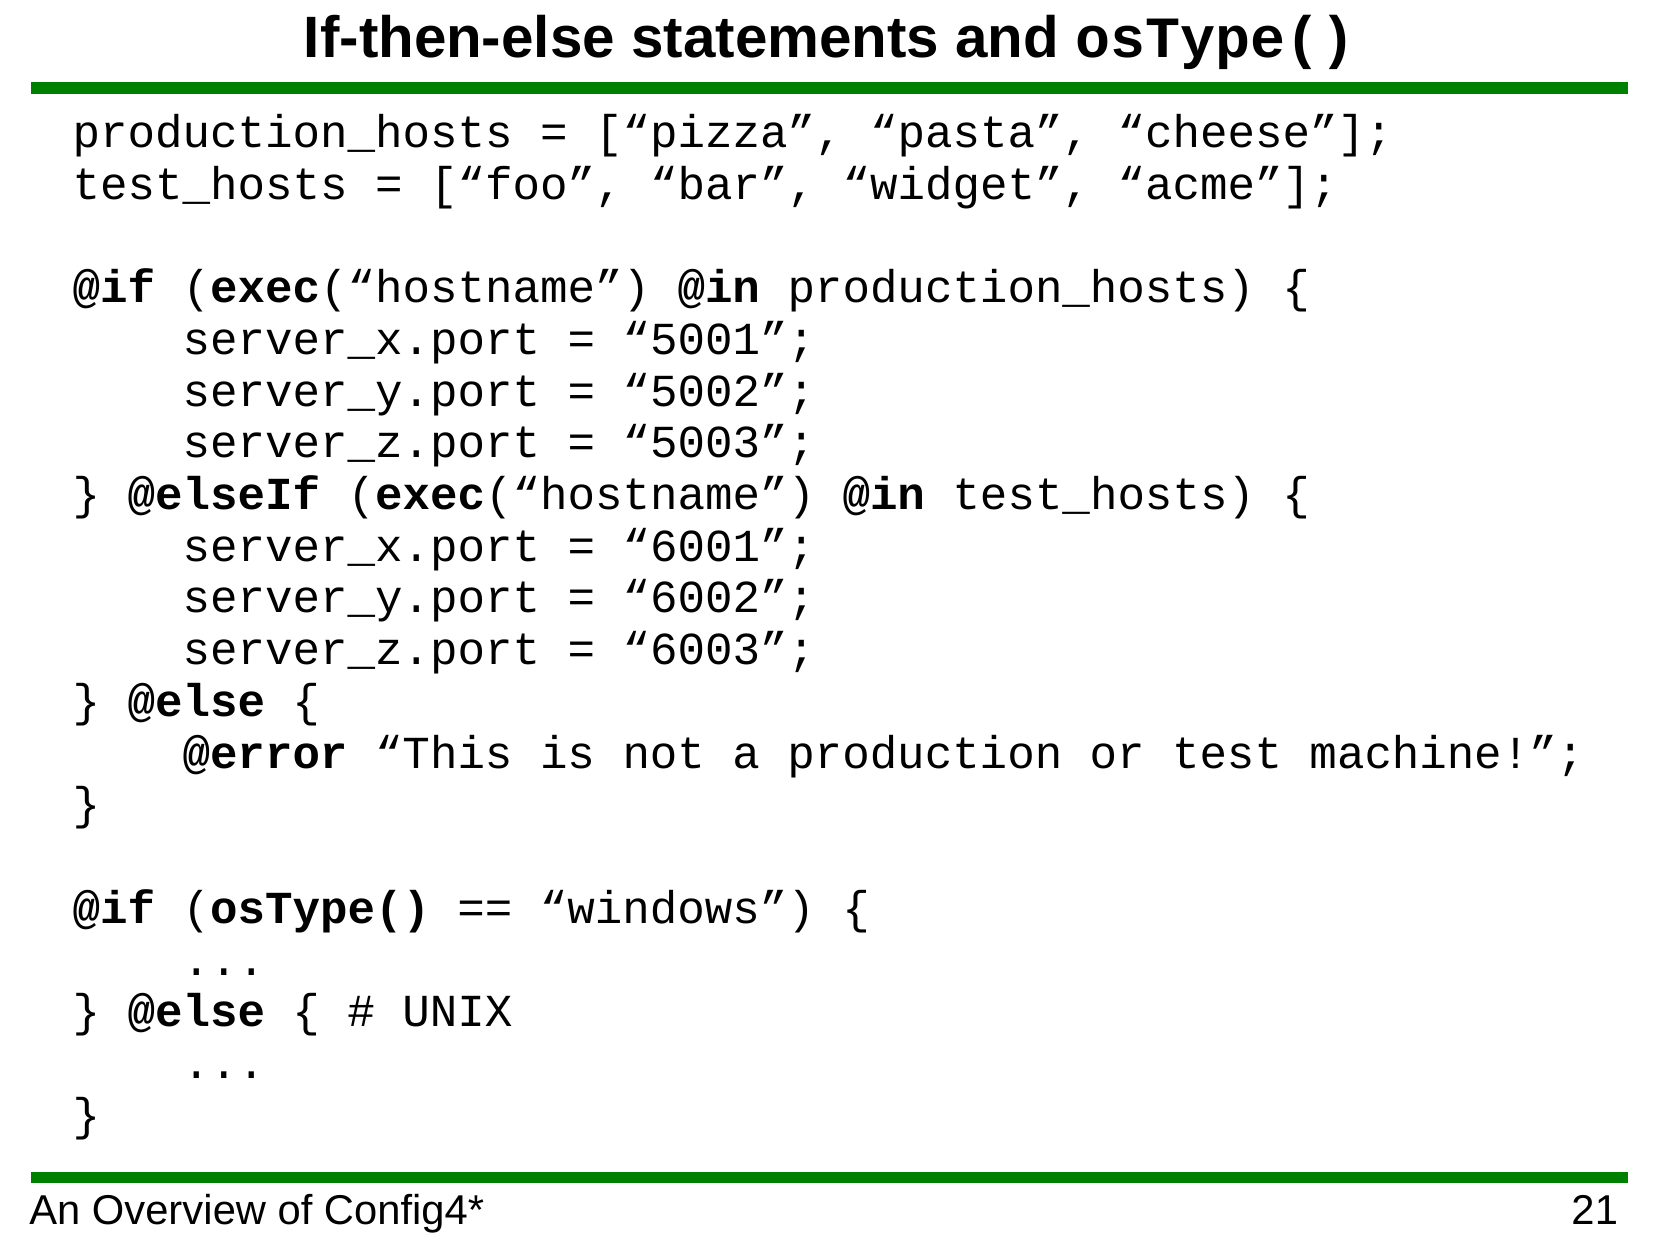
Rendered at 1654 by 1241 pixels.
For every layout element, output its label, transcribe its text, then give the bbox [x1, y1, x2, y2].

title If-then-else statements and osType() [31, 4, 1629, 75]
list production_hosts = [“pizza”, “pasta”, “cheese”]; test_hosts = [“foo”, “bar”, “widget”, “acme”]; @if (exec(“hostname”) @in production_hosts) { server_x.port = “5001”; server_y.port = “5002”; server_z.port = “5003”; } @elseIf (exec(“hostname”) @in test_hosts) { server_x.port = “6001”; server_y.port = “6002”; server_z.port = “6003”; } @else { @error “This is not a production or test machine!”; } @if (osType() == “windows”) { ... } @else { # UNIX ... } [31, 109, 1629, 1146]
